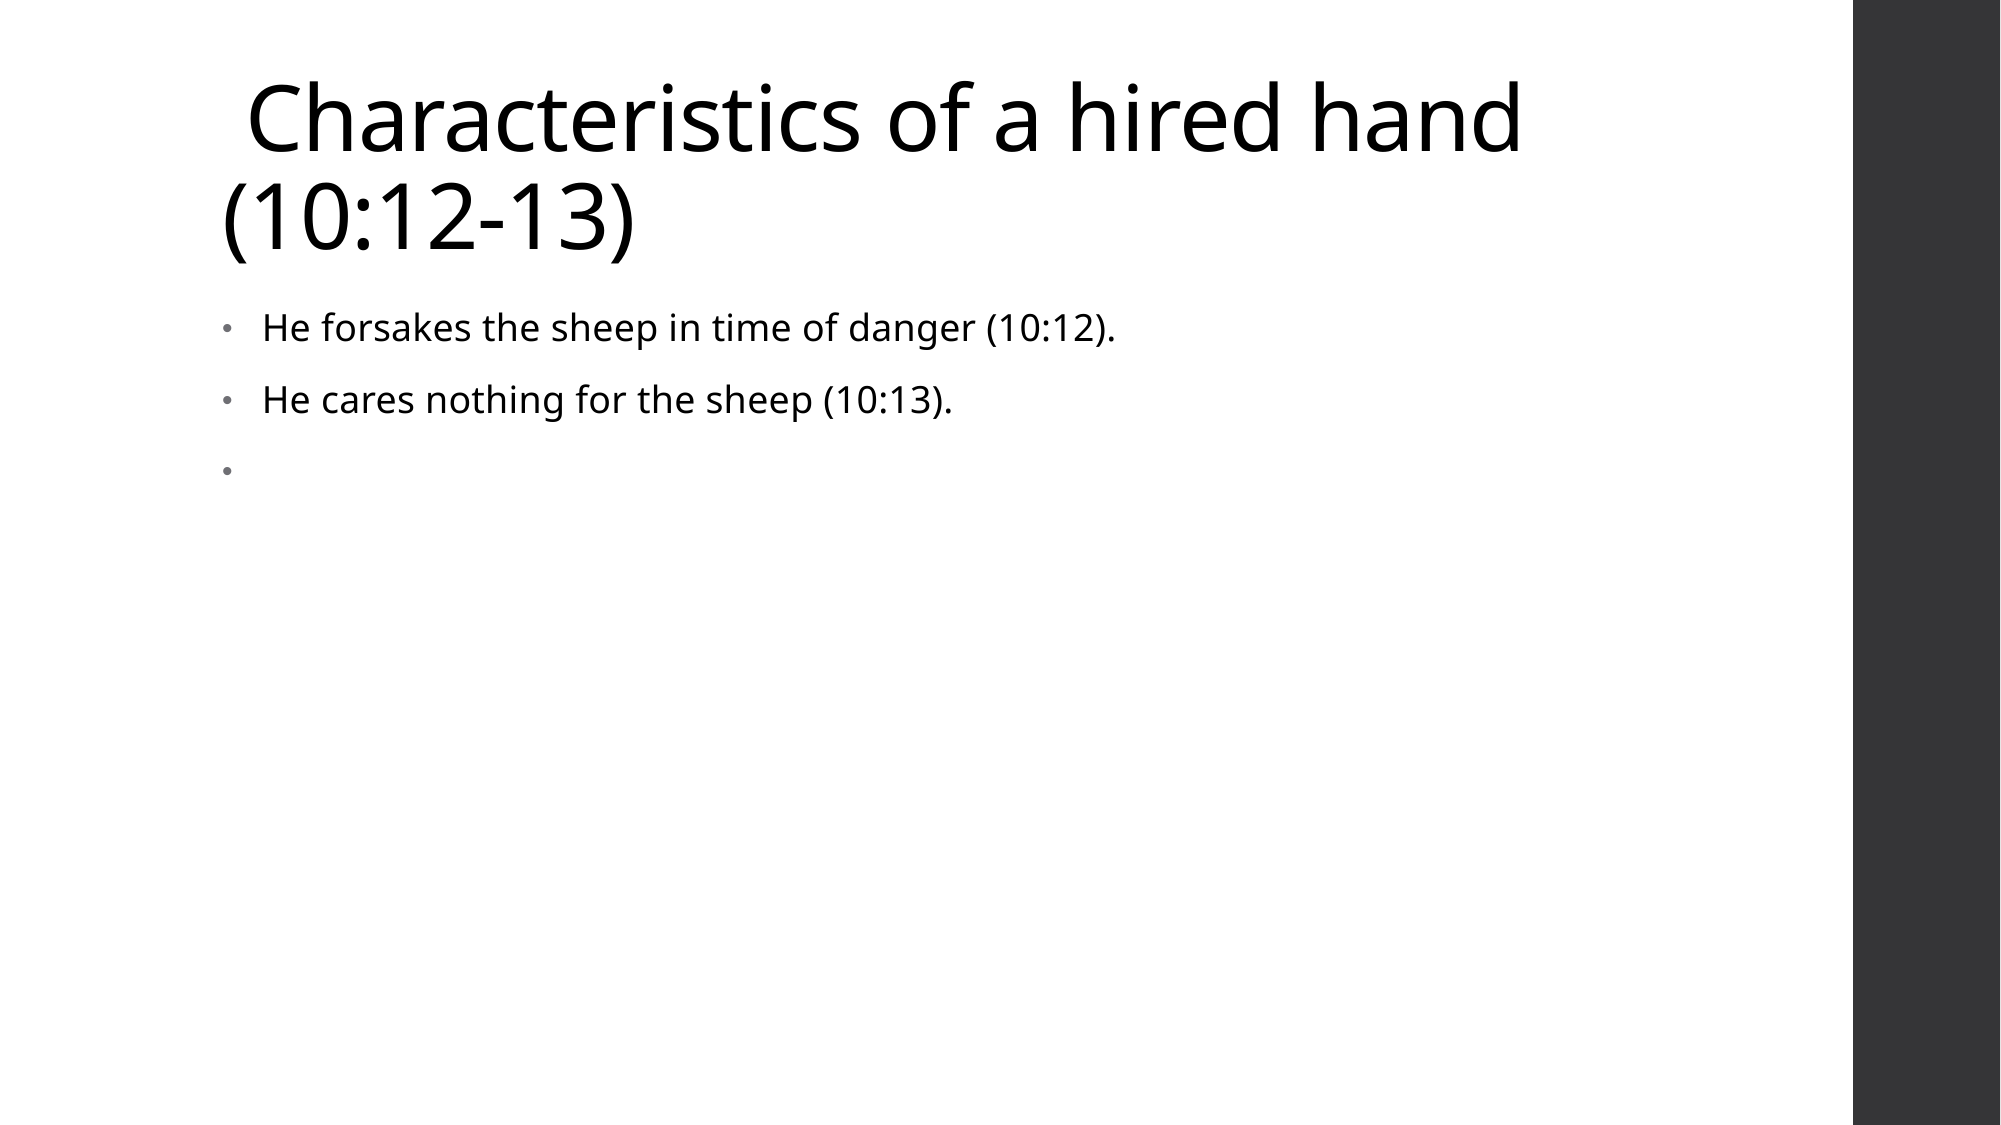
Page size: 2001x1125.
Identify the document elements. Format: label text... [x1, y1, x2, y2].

title Characteristics of a hired hand (10:12-13) [206, 60, 1797, 278]
list He forsakes the sheep in time of danger (10:12). He cares nothing for the sheep (10:13). [206, 299, 1617, 1014]
